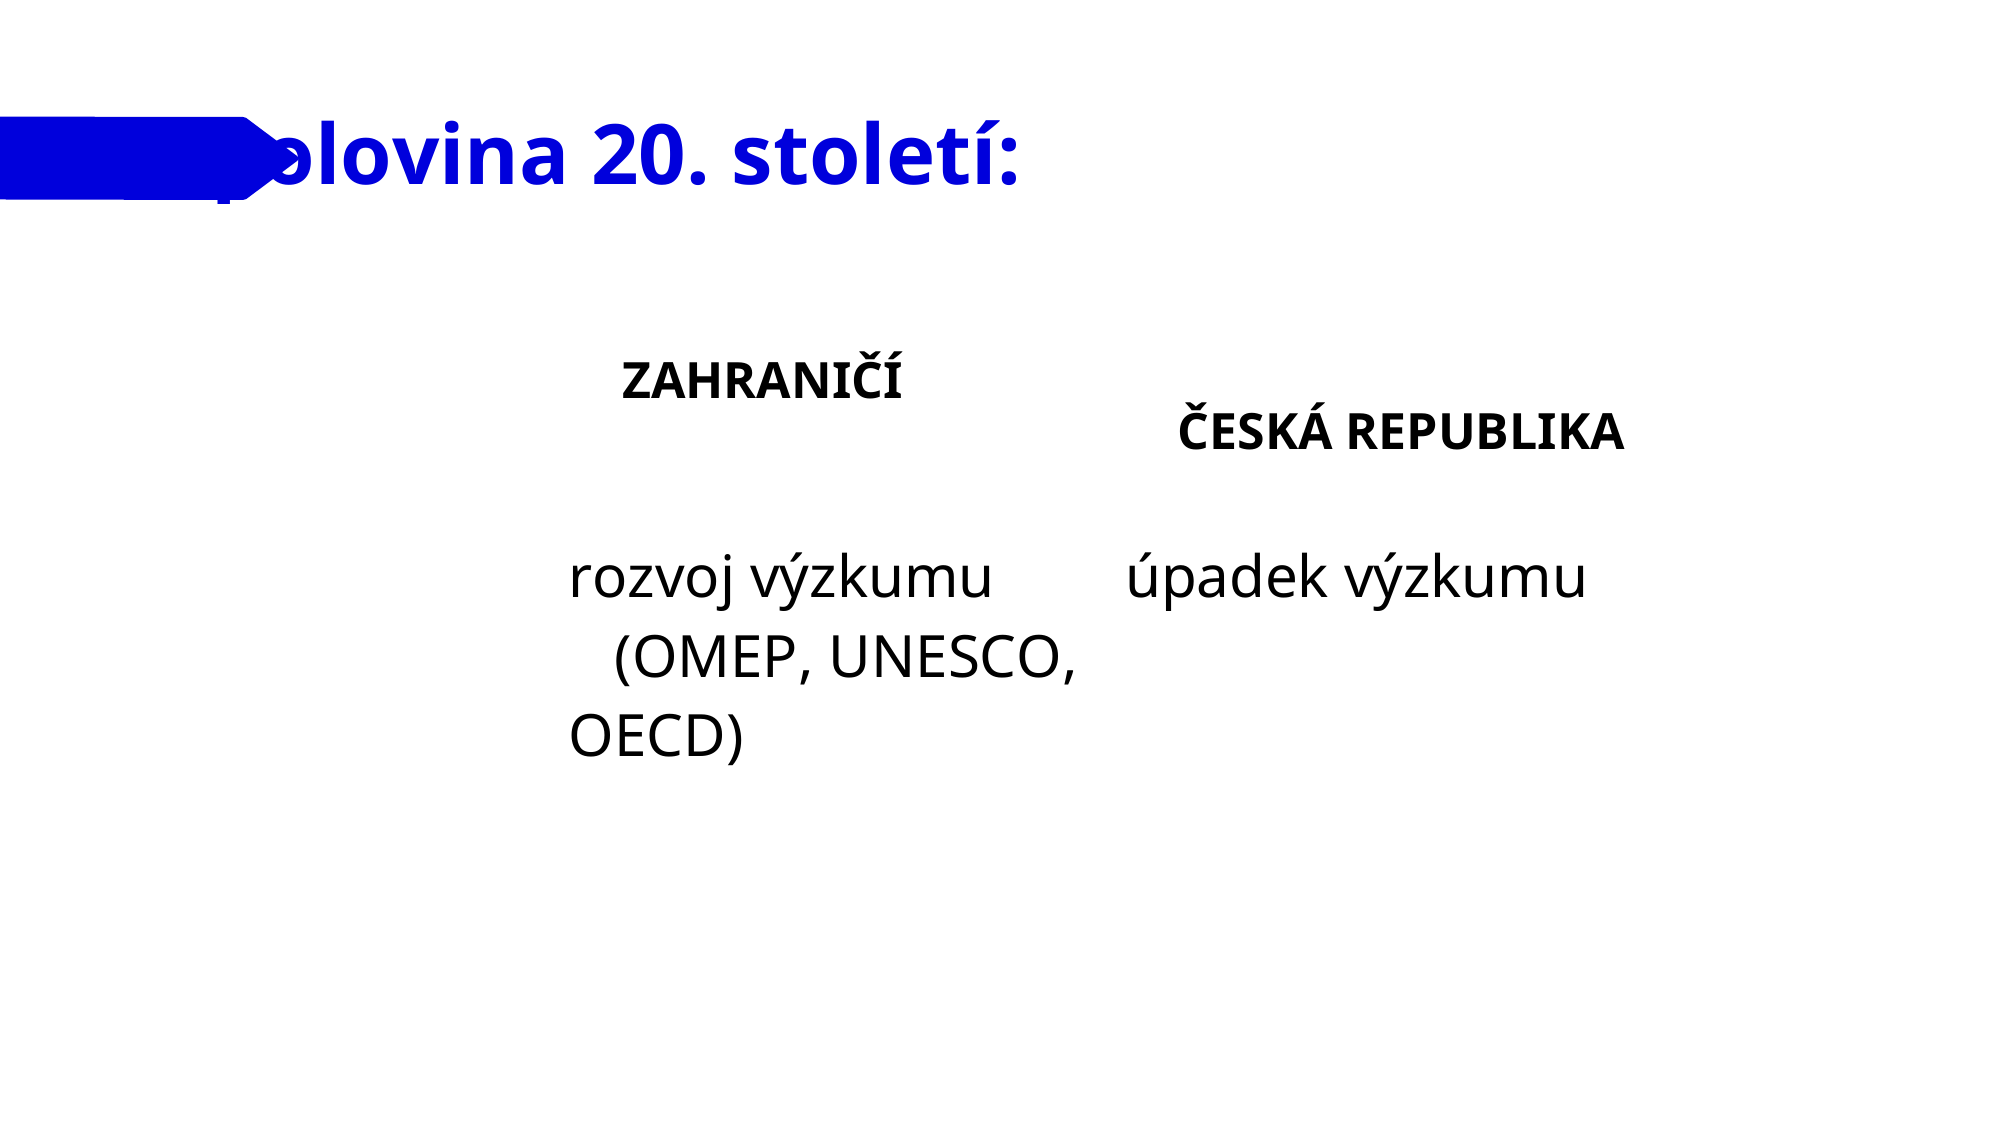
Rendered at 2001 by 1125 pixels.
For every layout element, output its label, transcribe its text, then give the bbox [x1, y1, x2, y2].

list úpadek výzkumu [1125, 459, 1650, 969]
list rozvoj výzkumu (OMEP, UNESCO, OECD) [568, 459, 1094, 970]
list ZAHRANIČÍ [622, 326, 1094, 409]
title 2. polovina 20. století: [118, 118, 1883, 193]
list ČESKÁ REPUBLIKA [1177, 364, 1650, 459]
